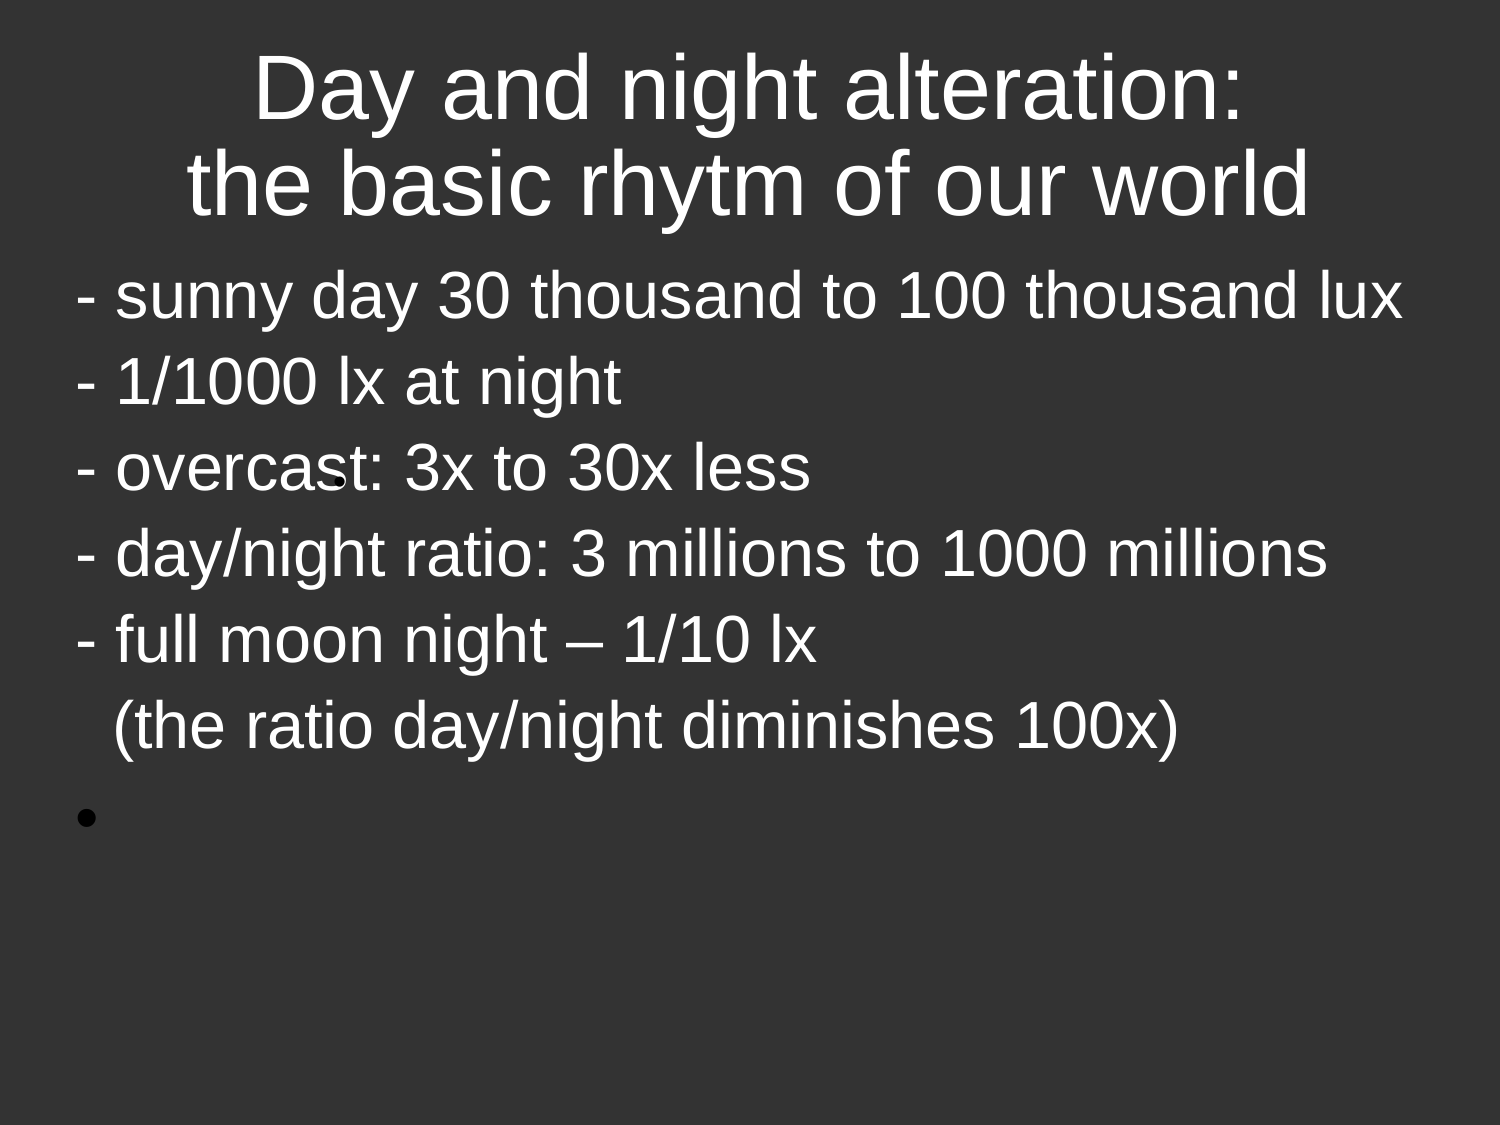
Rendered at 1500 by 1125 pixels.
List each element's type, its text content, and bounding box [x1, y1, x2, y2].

title Day and night alteration: the basic rhytm of our world [75, 21, 1425, 257]
list - sunny day 30 thousand to 100 thousand lux - 1/1000 lx at night - overcast: 3x to 30x less - day/night ratio: 3 millions to 1000 millions - full moon night – 1/10 lx (the ratio day/night diminishes 100x) [75, 262, 1425, 1005]
text_box • [318, 449, 1196, 690]
